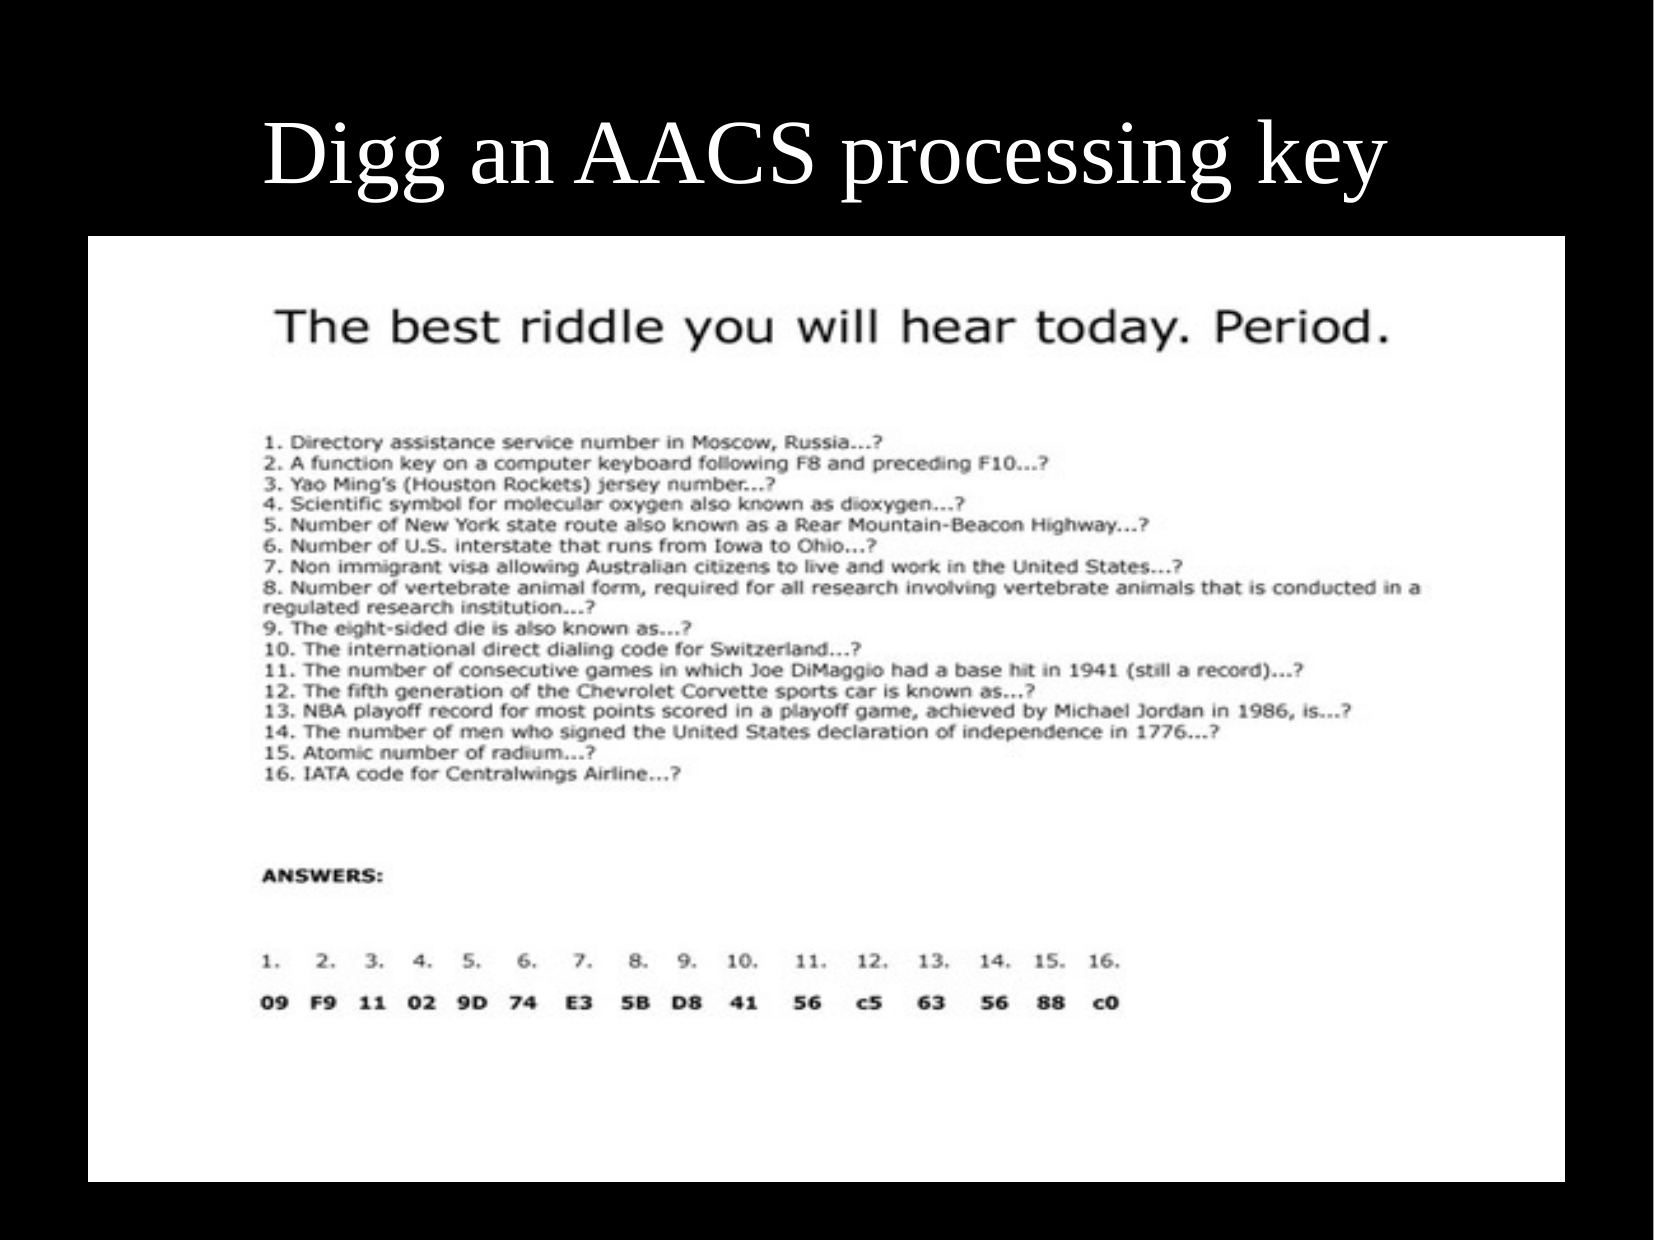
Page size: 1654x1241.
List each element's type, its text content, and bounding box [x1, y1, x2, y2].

picture [88, 236, 1565, 1182]
title Digg an AACS processing key [82, 49, 1571, 257]
